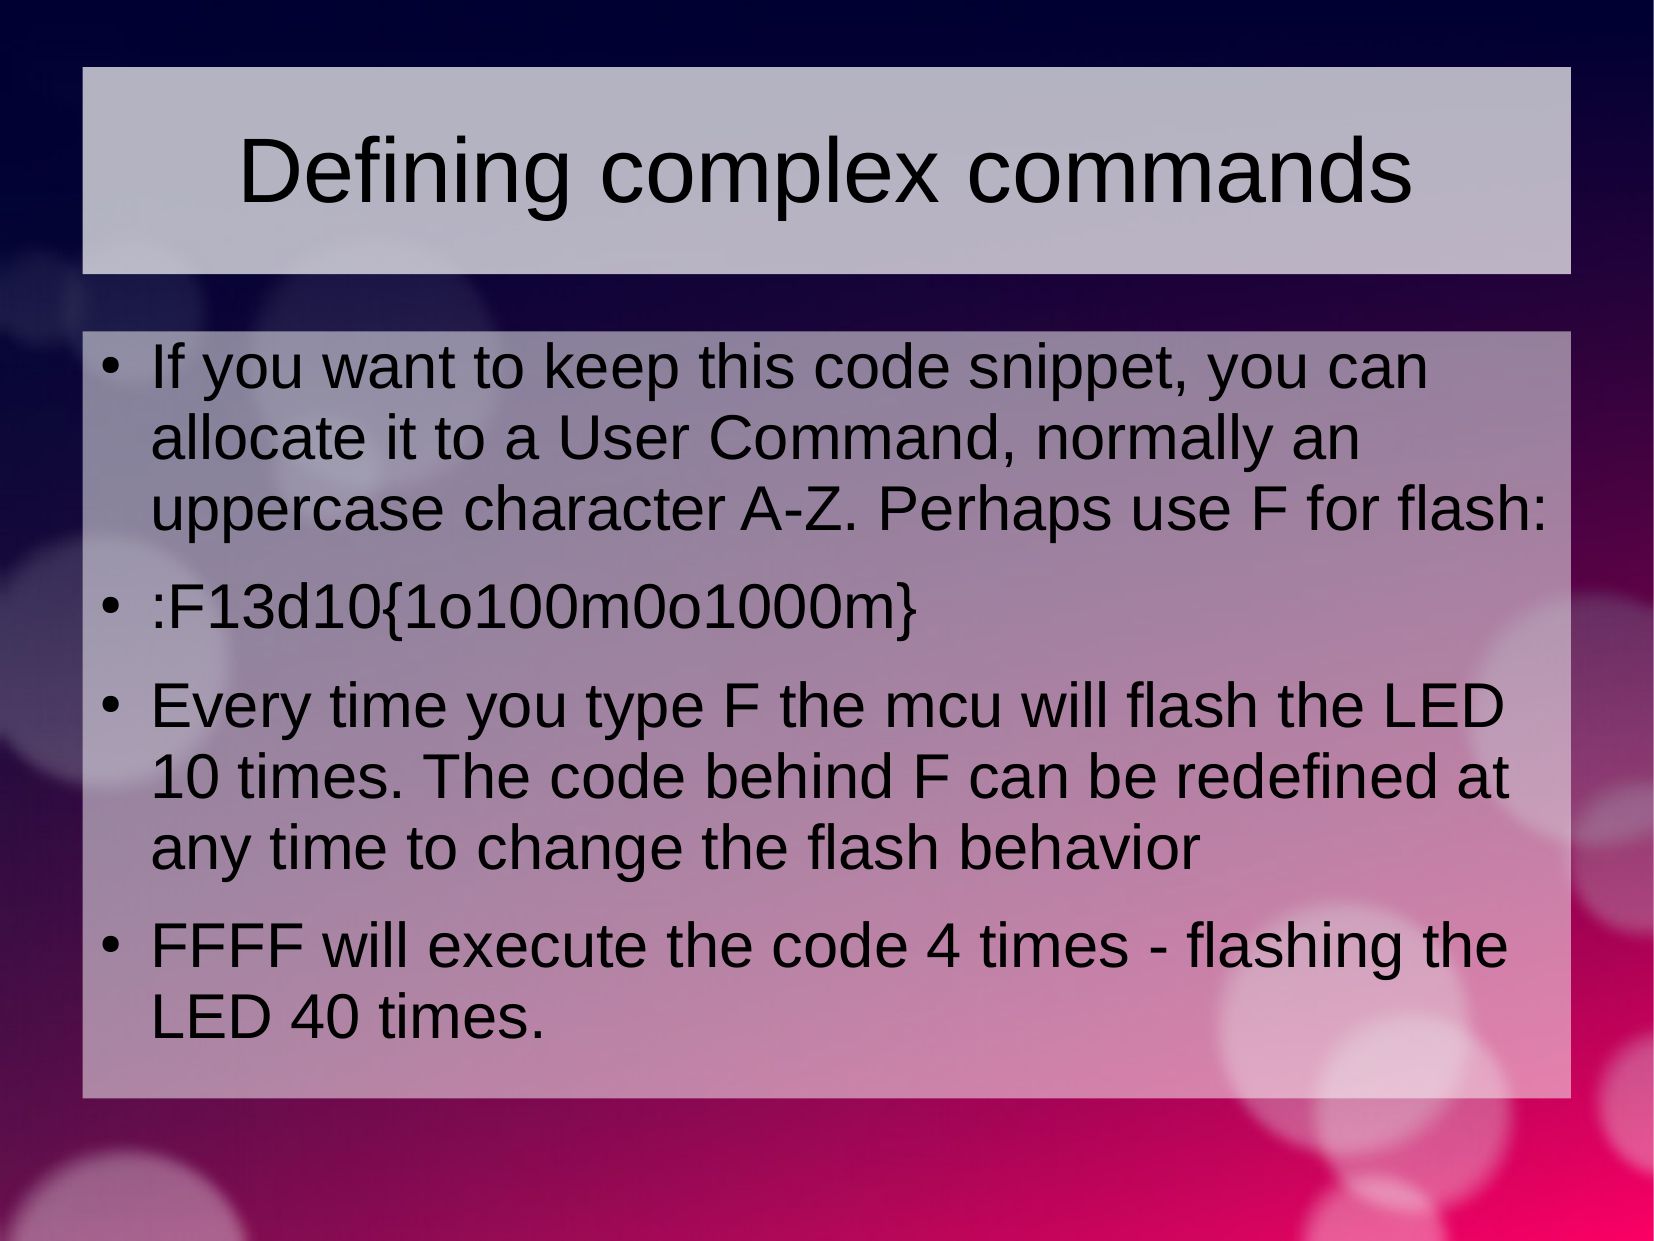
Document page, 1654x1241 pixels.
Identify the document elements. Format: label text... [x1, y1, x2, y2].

list If you want to keep this code snippet, you can allocate it to a User Command, normally an uppercase character A-Z. Perhaps use F for flash: :F13d10{1o100m0o1000m} Every time you type F the mcu will flash the LED 10 times. The code behind F can be redefined at any time to change the flash behavior FFFF will execute the code 4 times - flashing the LED 40 times. [82, 331, 1571, 1099]
picture [0, 0, 1654, 1241]
title Defining complex commands [82, 67, 1571, 275]
